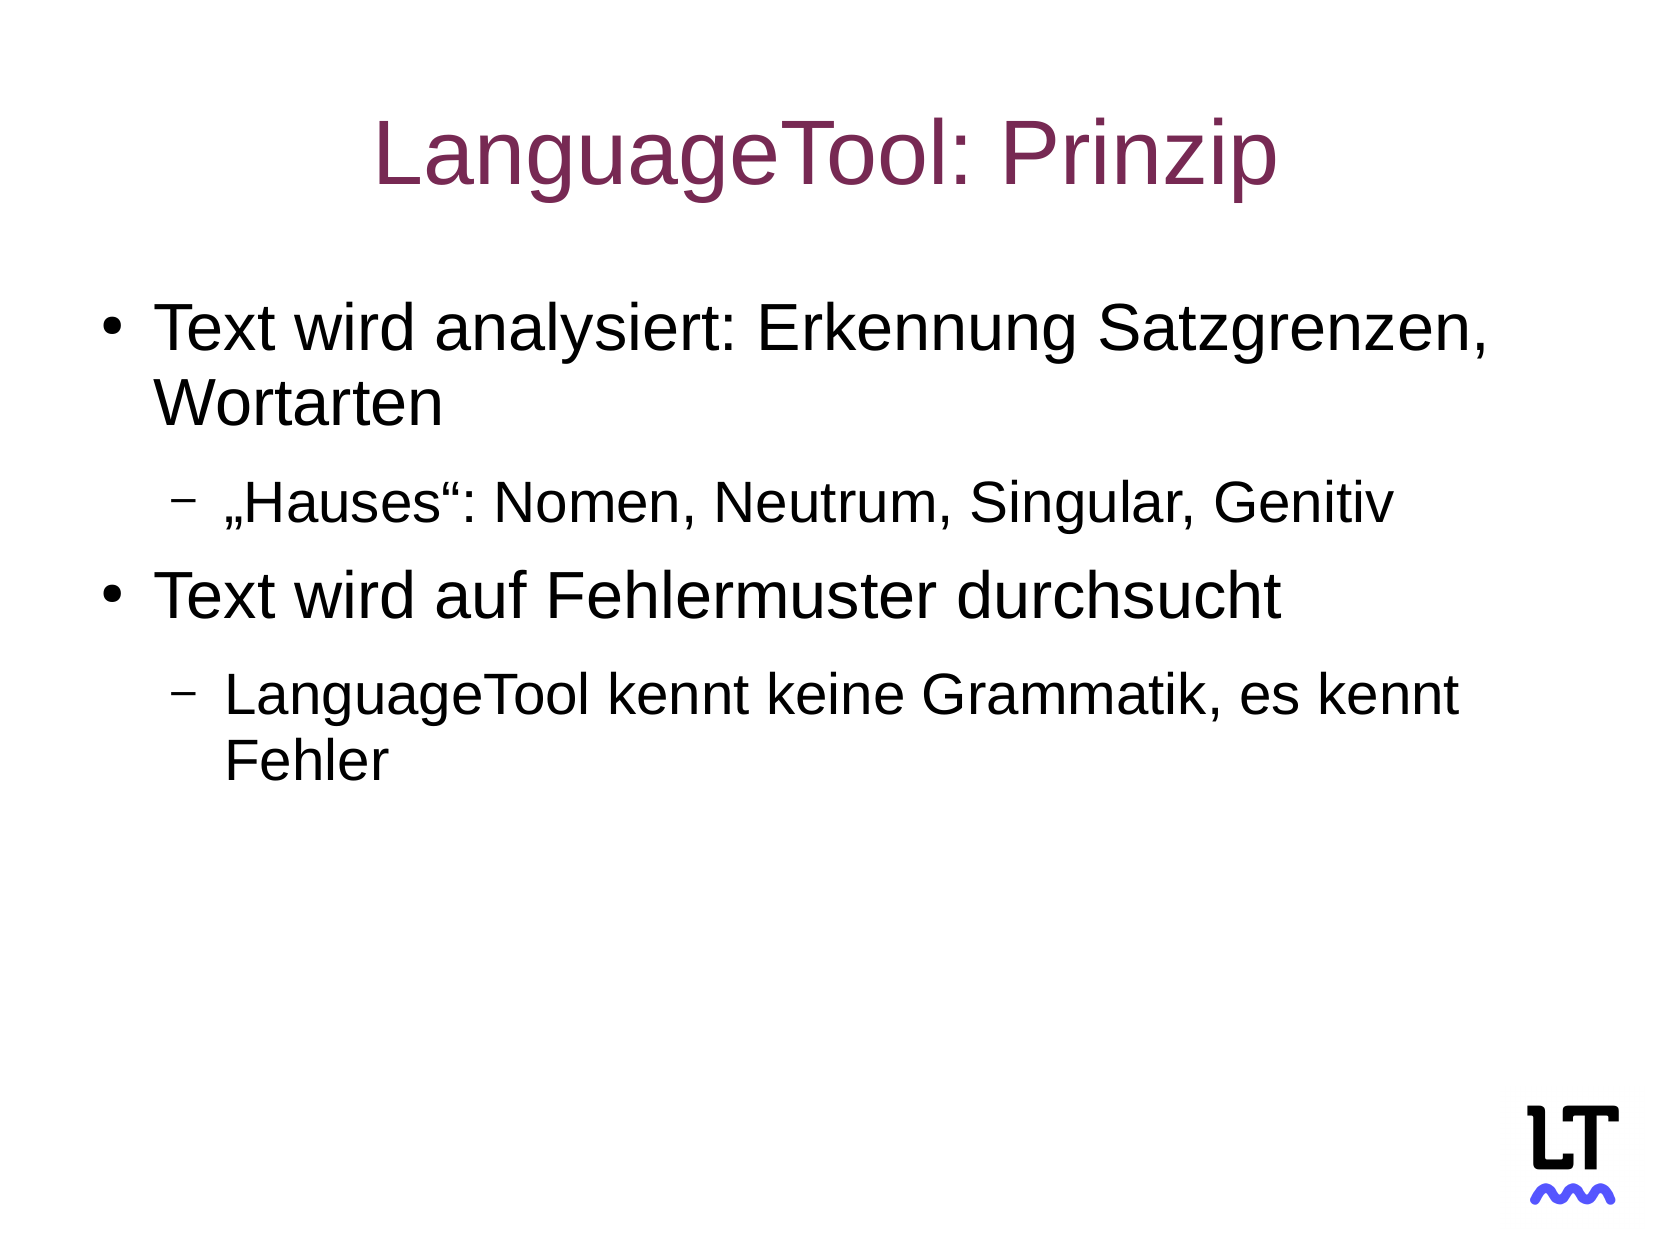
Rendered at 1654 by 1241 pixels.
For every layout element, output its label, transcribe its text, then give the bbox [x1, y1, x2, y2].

list Text wird analysiert: Erkennung Satzgrenzen, Wortarten „Hauses“: Nomen, Neutrum, Singular, Genitiv Text wird auf Fehlermuster durchsucht LanguageTool kennt keine Grammatik, es kennt Fehler [82, 290, 1538, 1010]
title LanguageTool: Prinzip [82, 49, 1571, 257]
picture [1500, 1086, 1645, 1229]
